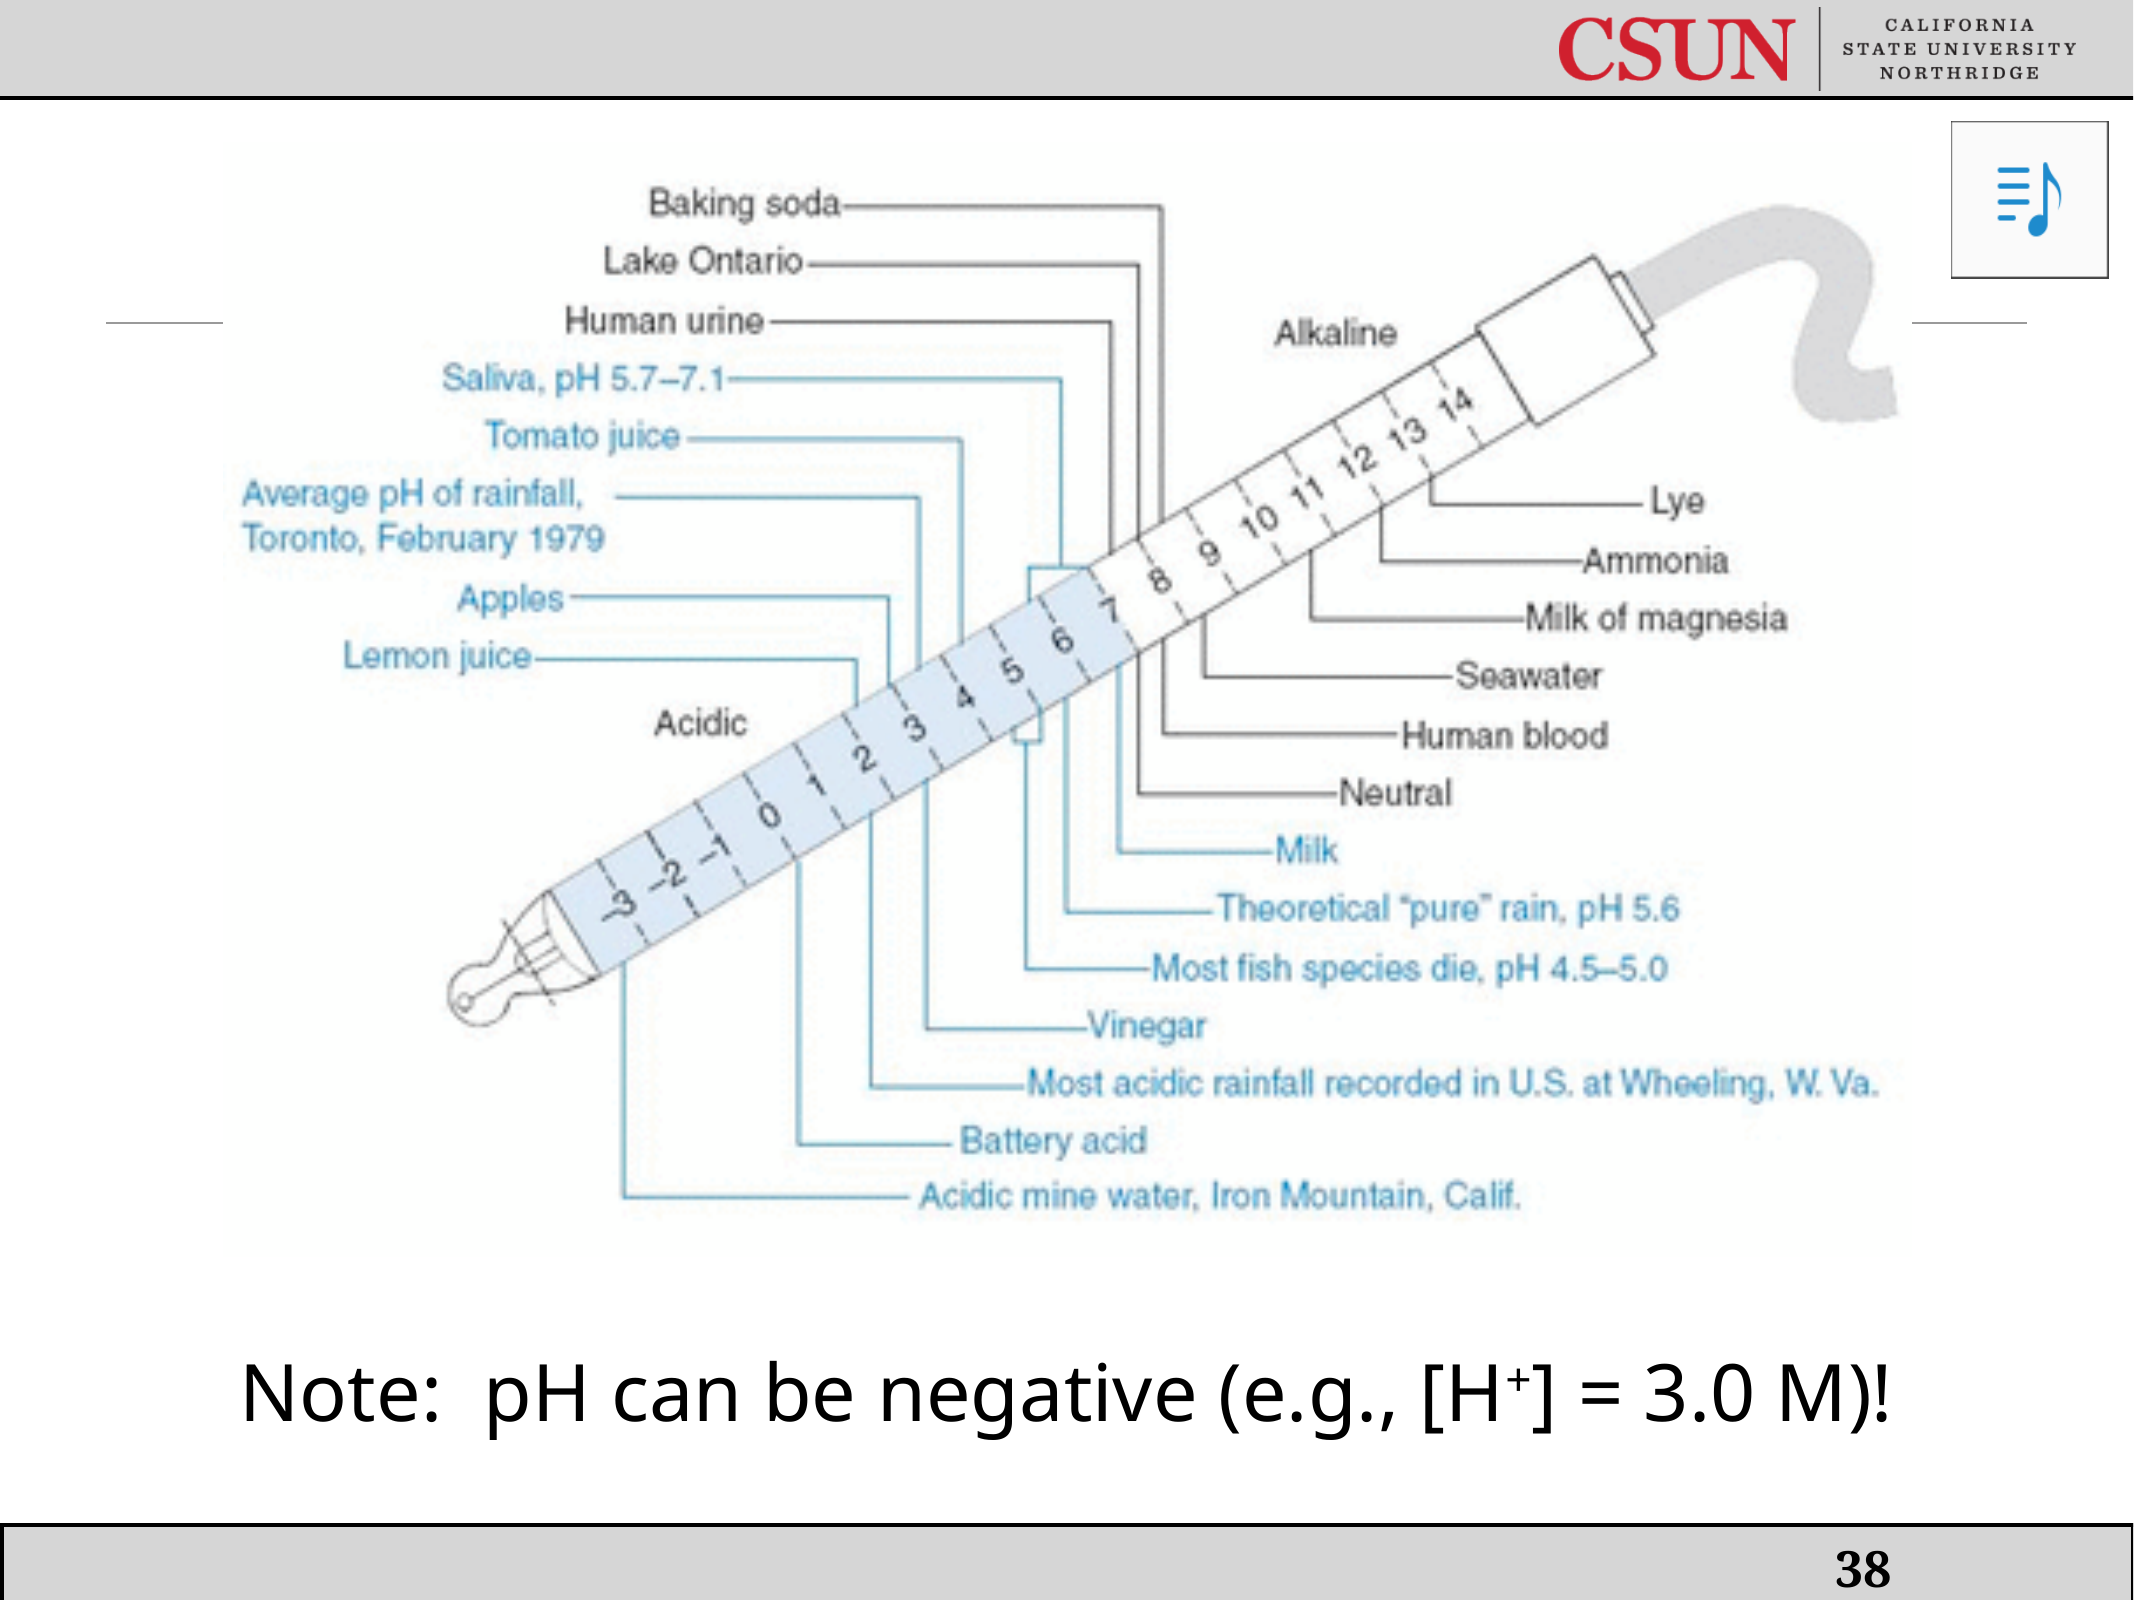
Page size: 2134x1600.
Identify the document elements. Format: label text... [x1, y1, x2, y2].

picture [1559, 7, 2076, 91]
picture [223, 142, 1912, 1258]
text_box [1950, 120, 2110, 280]
text_box Note: pH can be negative (e.g., [H+] = 3.0 M)! [231, 1334, 1902, 1446]
